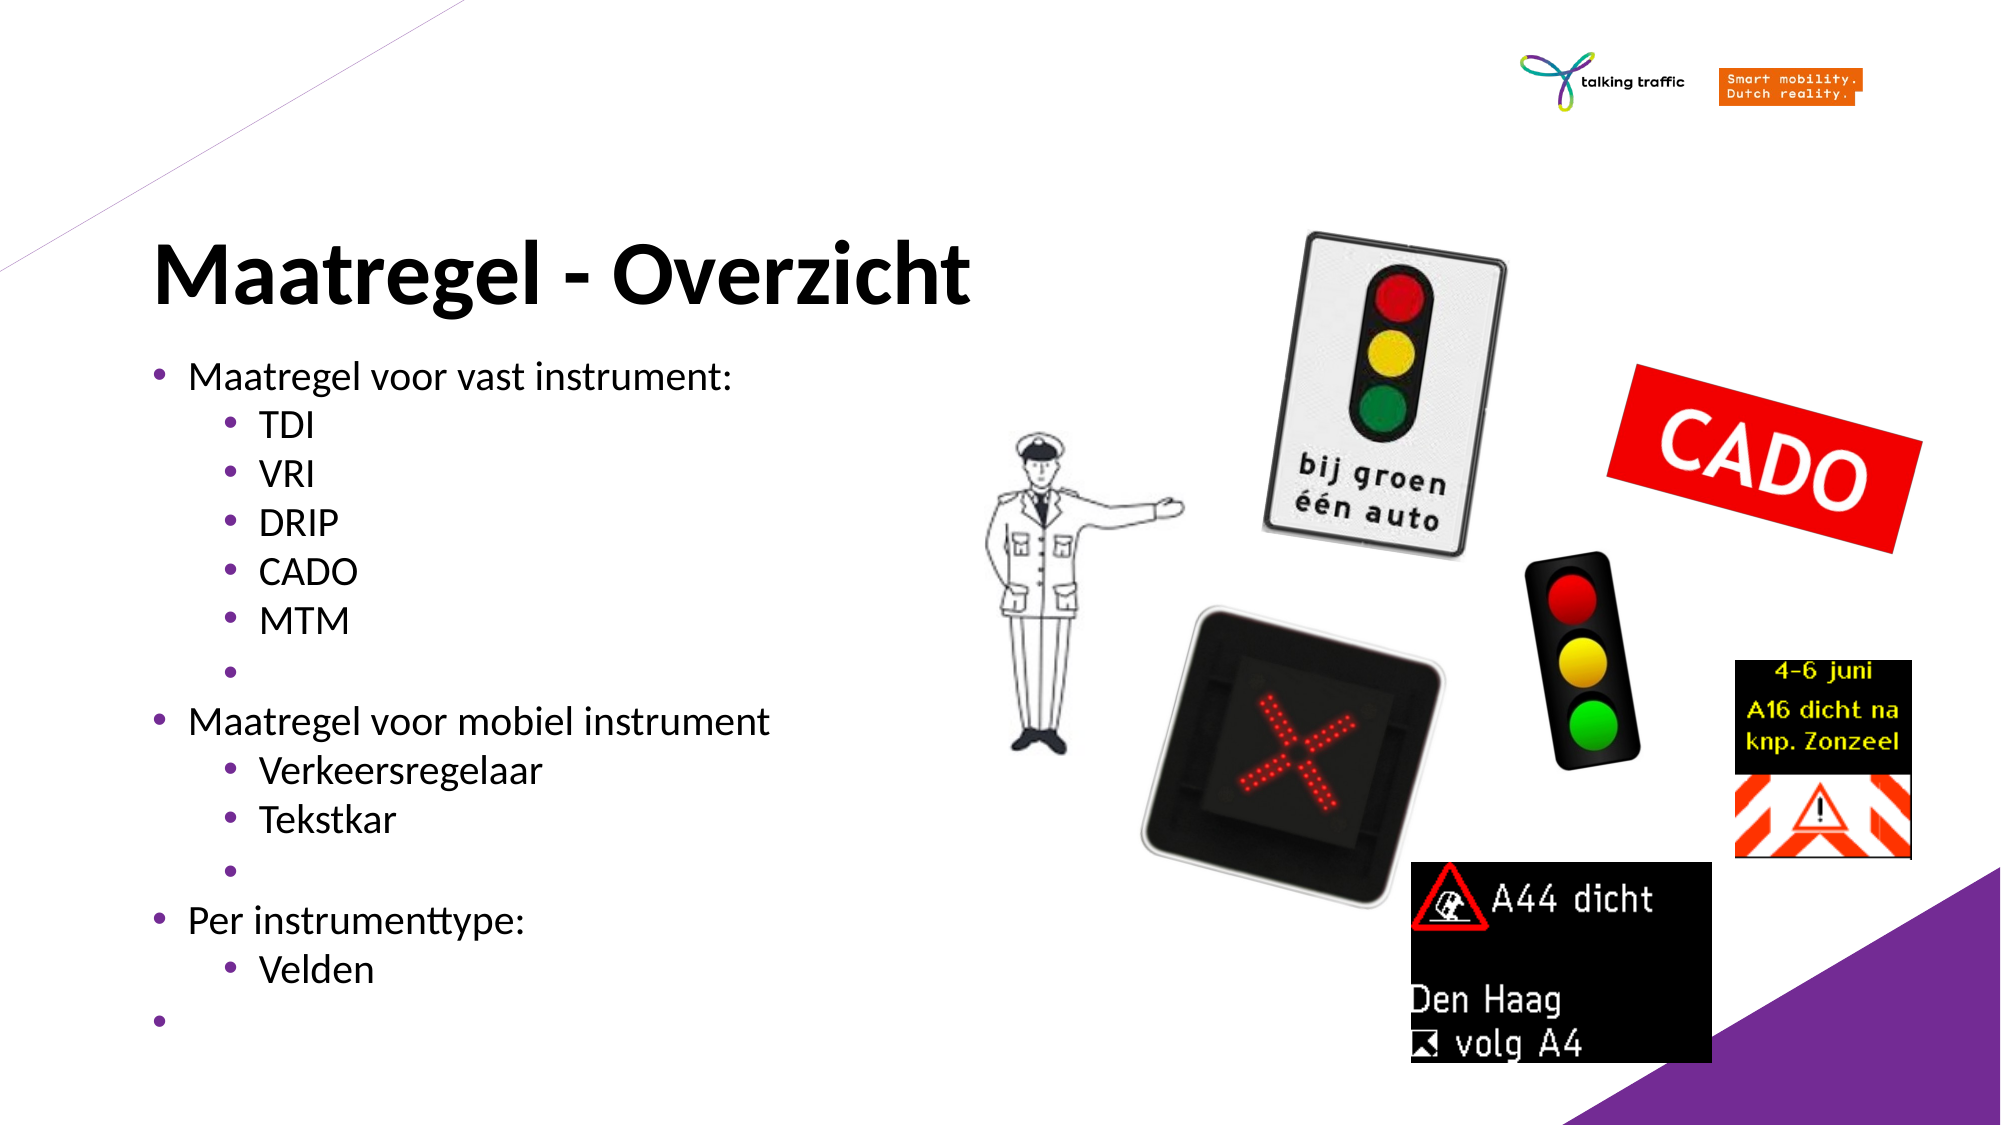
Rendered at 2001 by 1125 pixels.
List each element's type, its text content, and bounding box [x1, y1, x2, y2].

picture [1260, 228, 1511, 563]
picture [1520, 547, 1644, 774]
title Maatregel - Overzicht [137, 165, 1863, 332]
list Maatregel voor vast instrument: TDI VRI DRIP CADO MTM Maatregel voor mobiel instrument Verkeersregelaar Tekstkar Per instrumenttype: Velden [137, 356, 1436, 1014]
text_box 59 [1412, 1042, 1863, 1103]
picture [984, 430, 1712, 1063]
picture [1585, 343, 1937, 597]
picture [1735, 660, 1912, 860]
